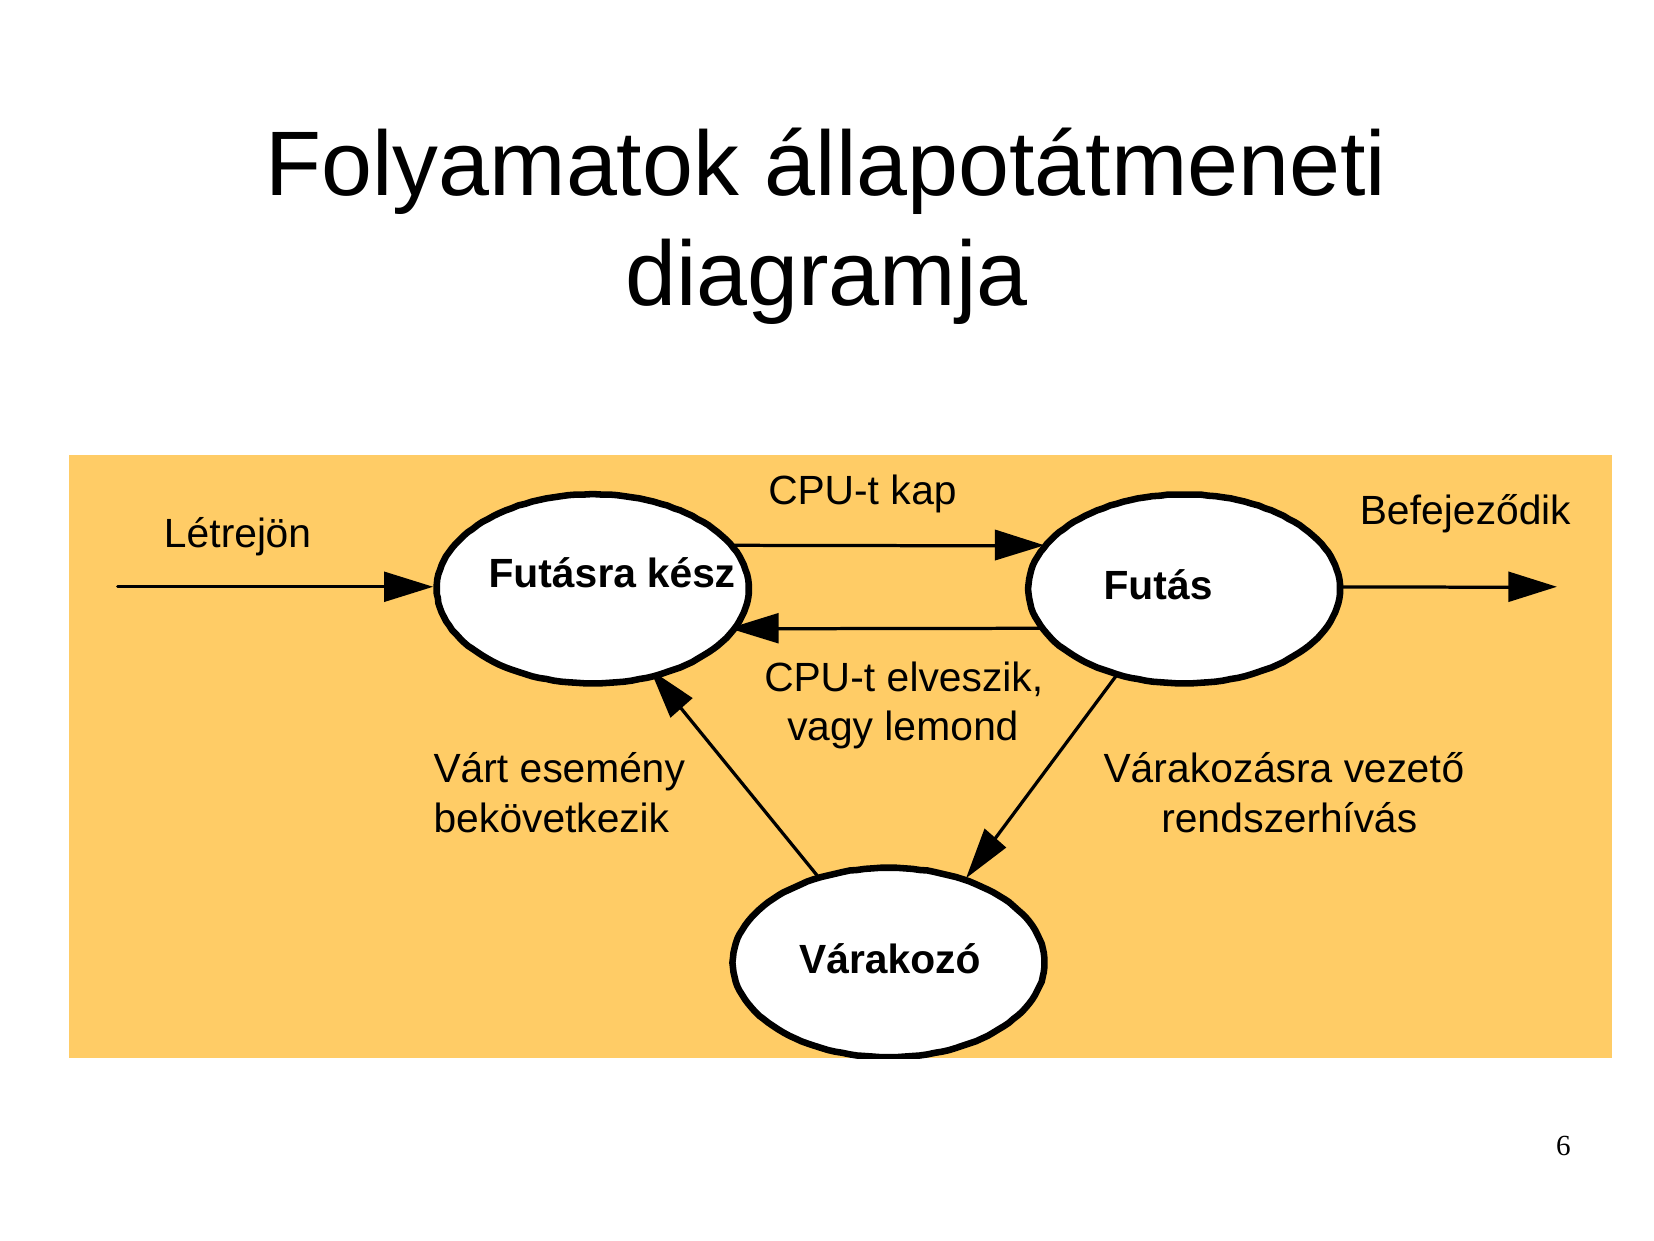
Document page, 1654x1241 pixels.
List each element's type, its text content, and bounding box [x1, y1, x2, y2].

title Folyamatok állapotátmeneti diagramja [124, 110, 1530, 317]
chart [68, 454, 1613, 1059]
